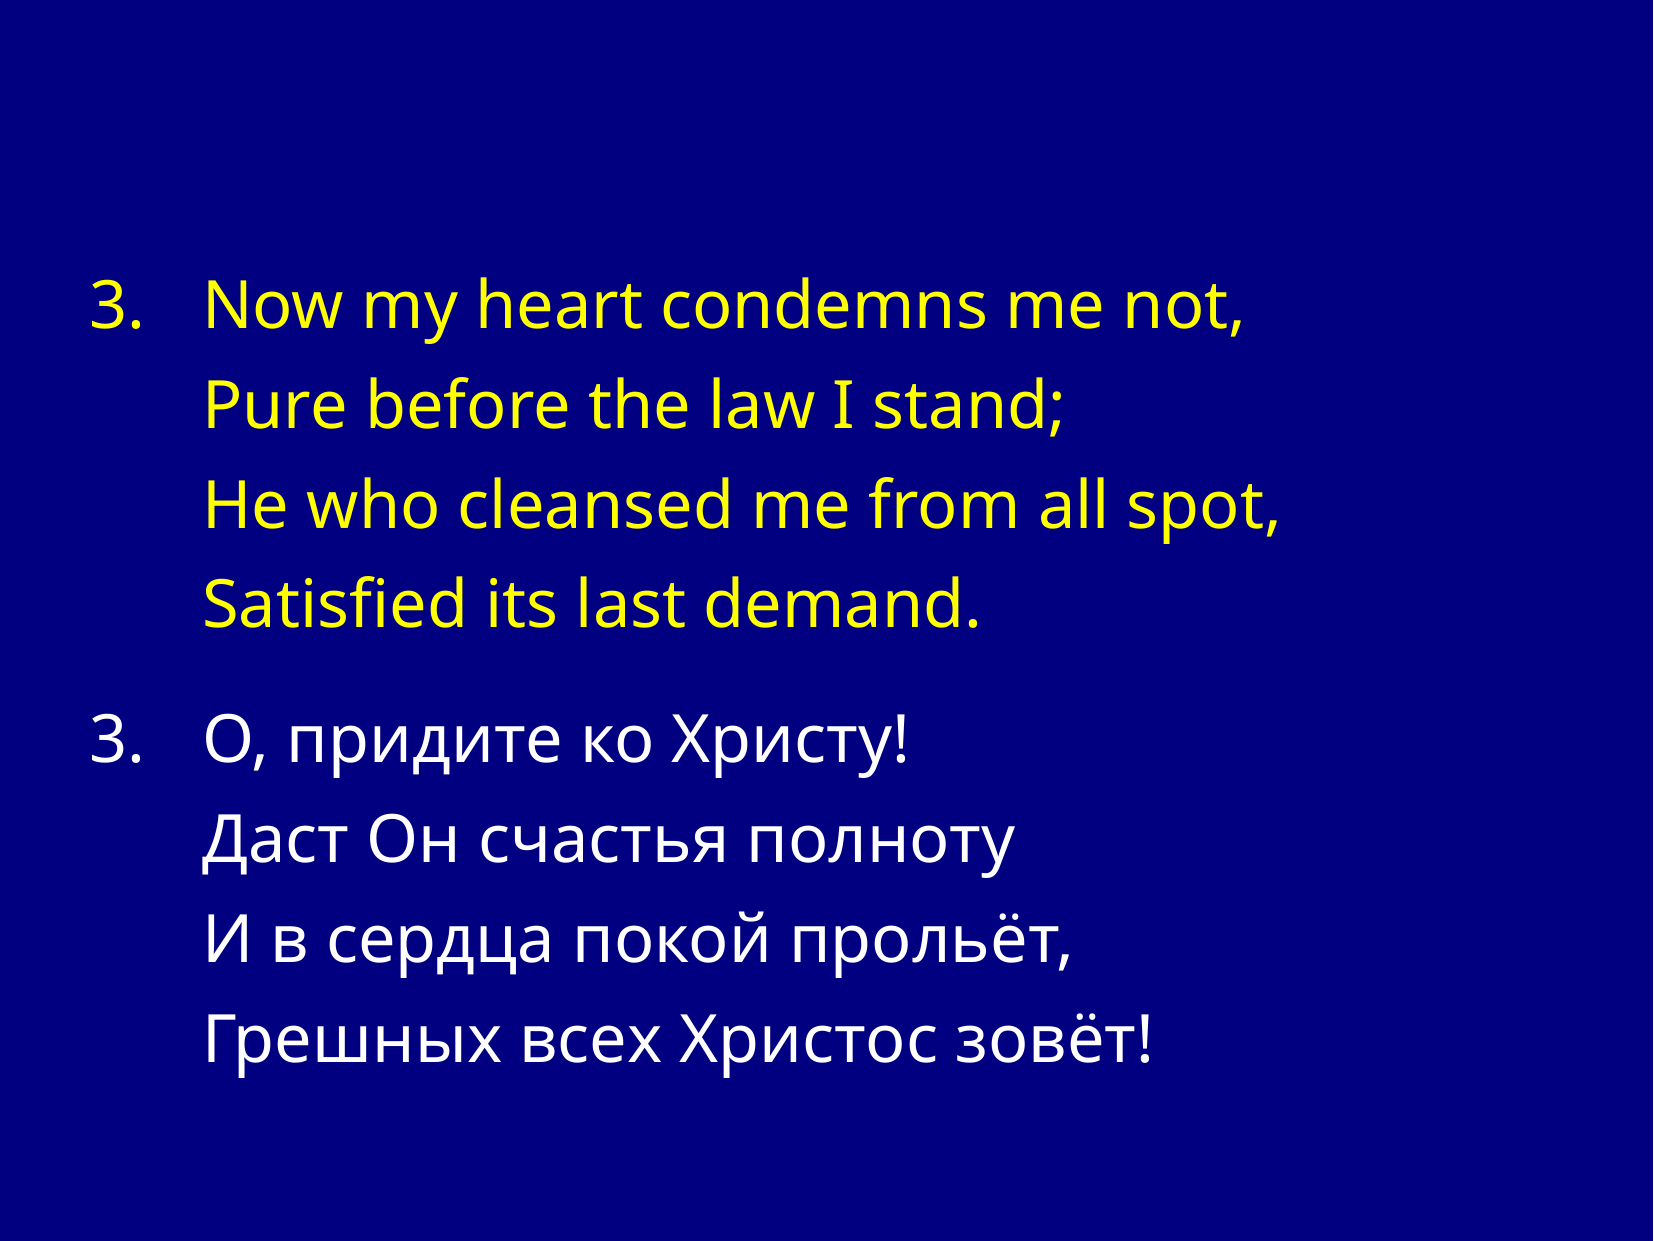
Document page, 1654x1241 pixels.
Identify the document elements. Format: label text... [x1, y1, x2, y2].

text_box 3. Now my heart condemns me not, Pure before the law I stand; He who cleansed me from all spot, Satisfied its last demand. [75, 150, 1576, 638]
text_box 3. О, придите ко Христу! Даст Он счастья полноту И в сердца покой прольёт, Грешных всех Христос зовёт! [75, 675, 1576, 1163]
